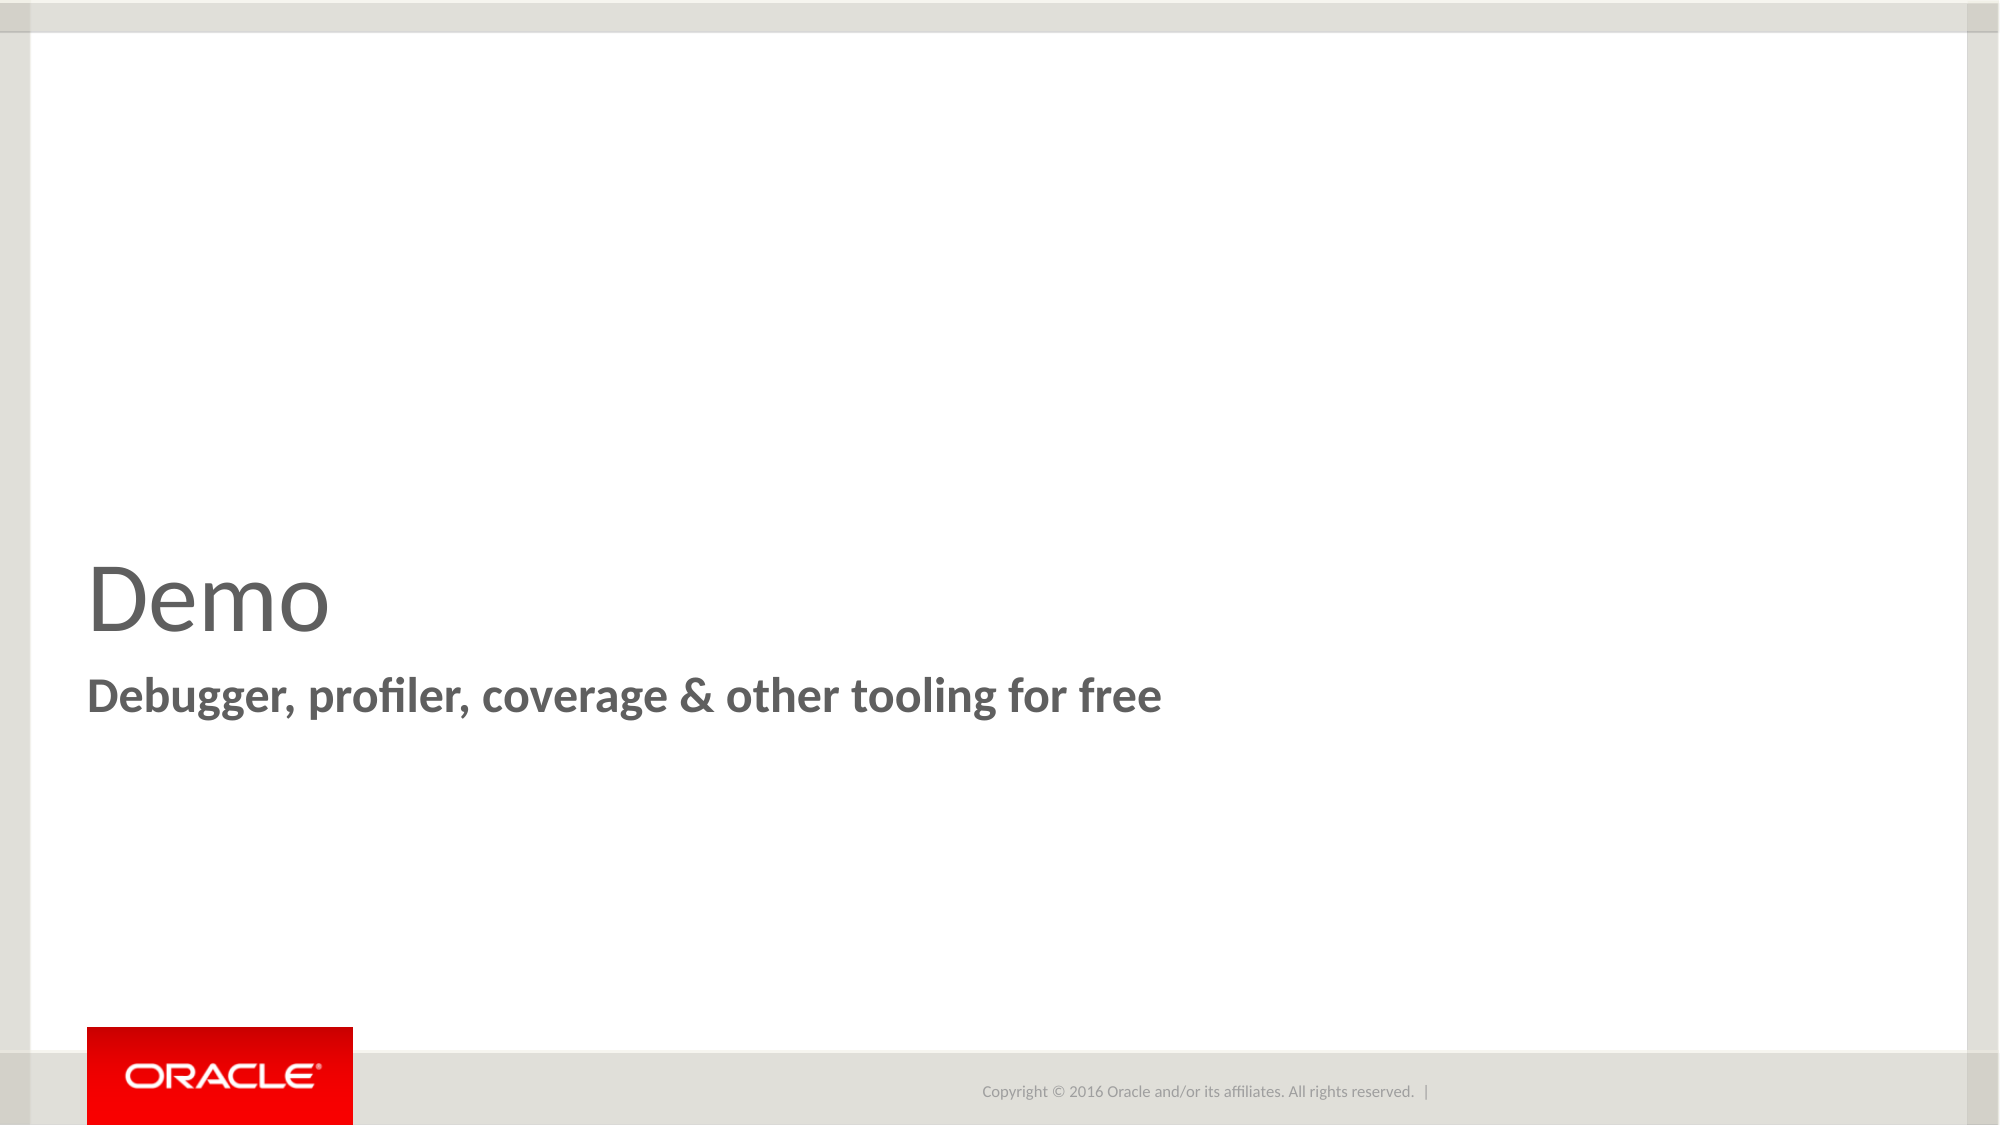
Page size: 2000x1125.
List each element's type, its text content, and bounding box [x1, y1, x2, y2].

text_box Debugger, profiler, coverage & other tooling for free [87, 662, 1912, 813]
picture [87, 1027, 353, 1125]
text_box Demo [87, 426, 1912, 652]
